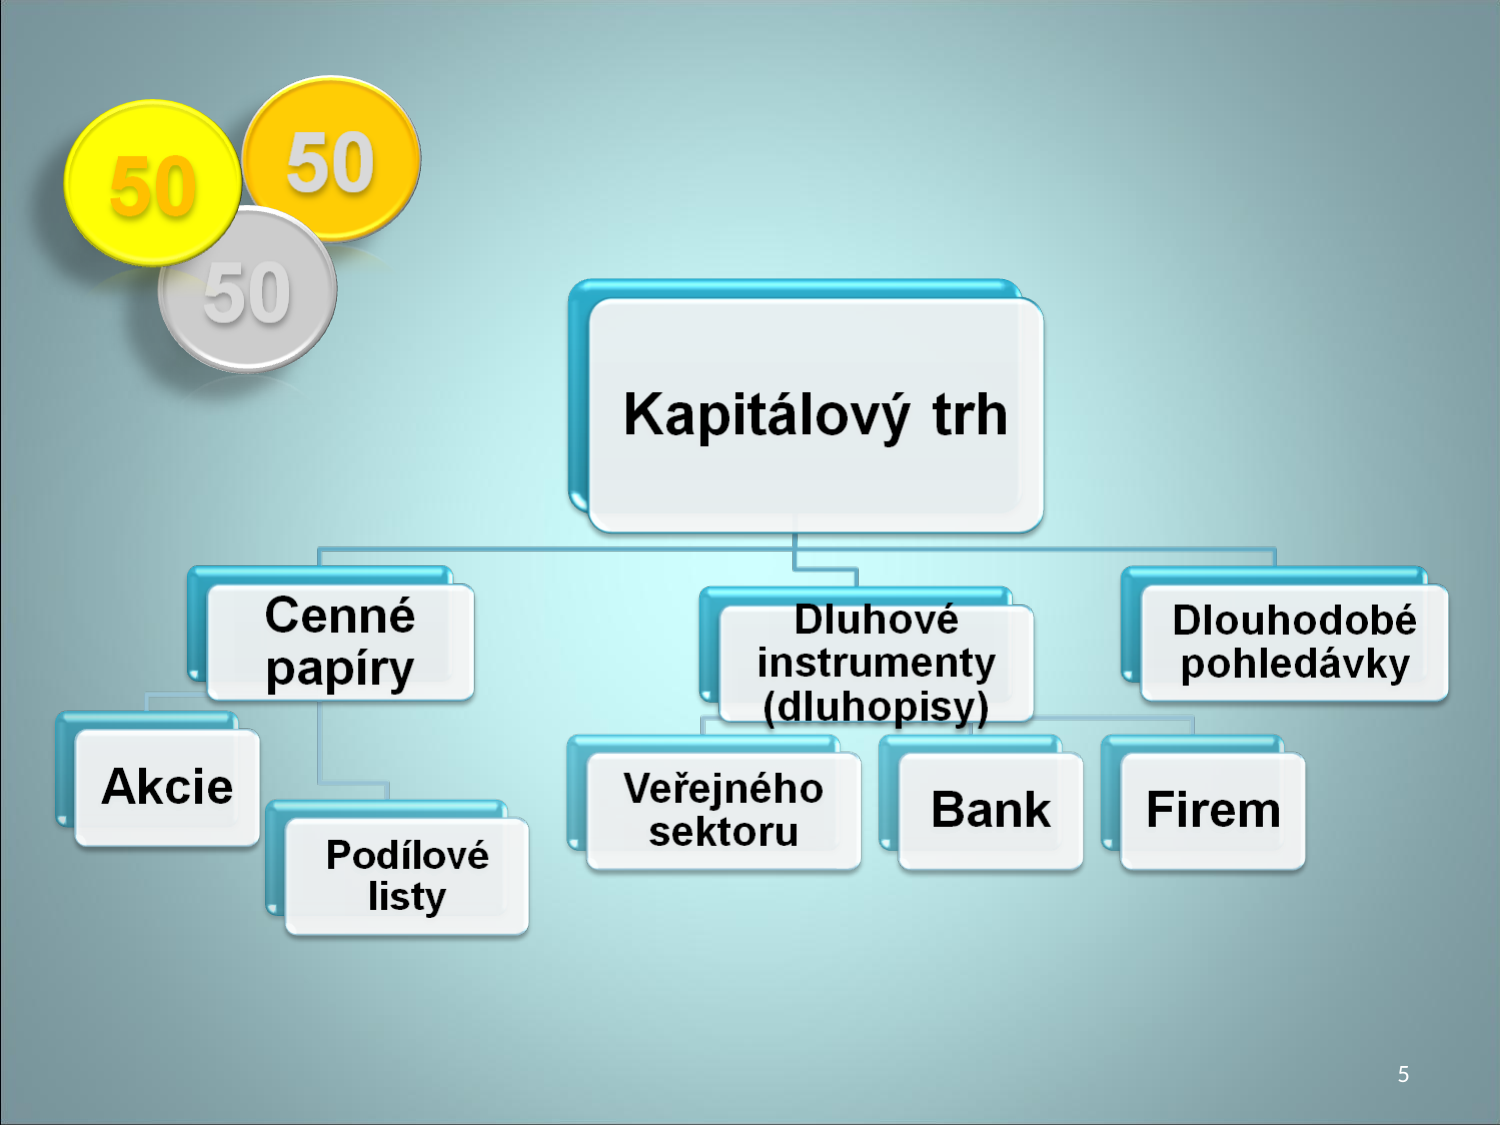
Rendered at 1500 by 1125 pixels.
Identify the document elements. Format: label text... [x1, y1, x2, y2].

text_box <číslo> [1074, 1042, 1426, 1103]
text_box [46, 184, 1458, 966]
picture [0, 0, 1500, 1125]
